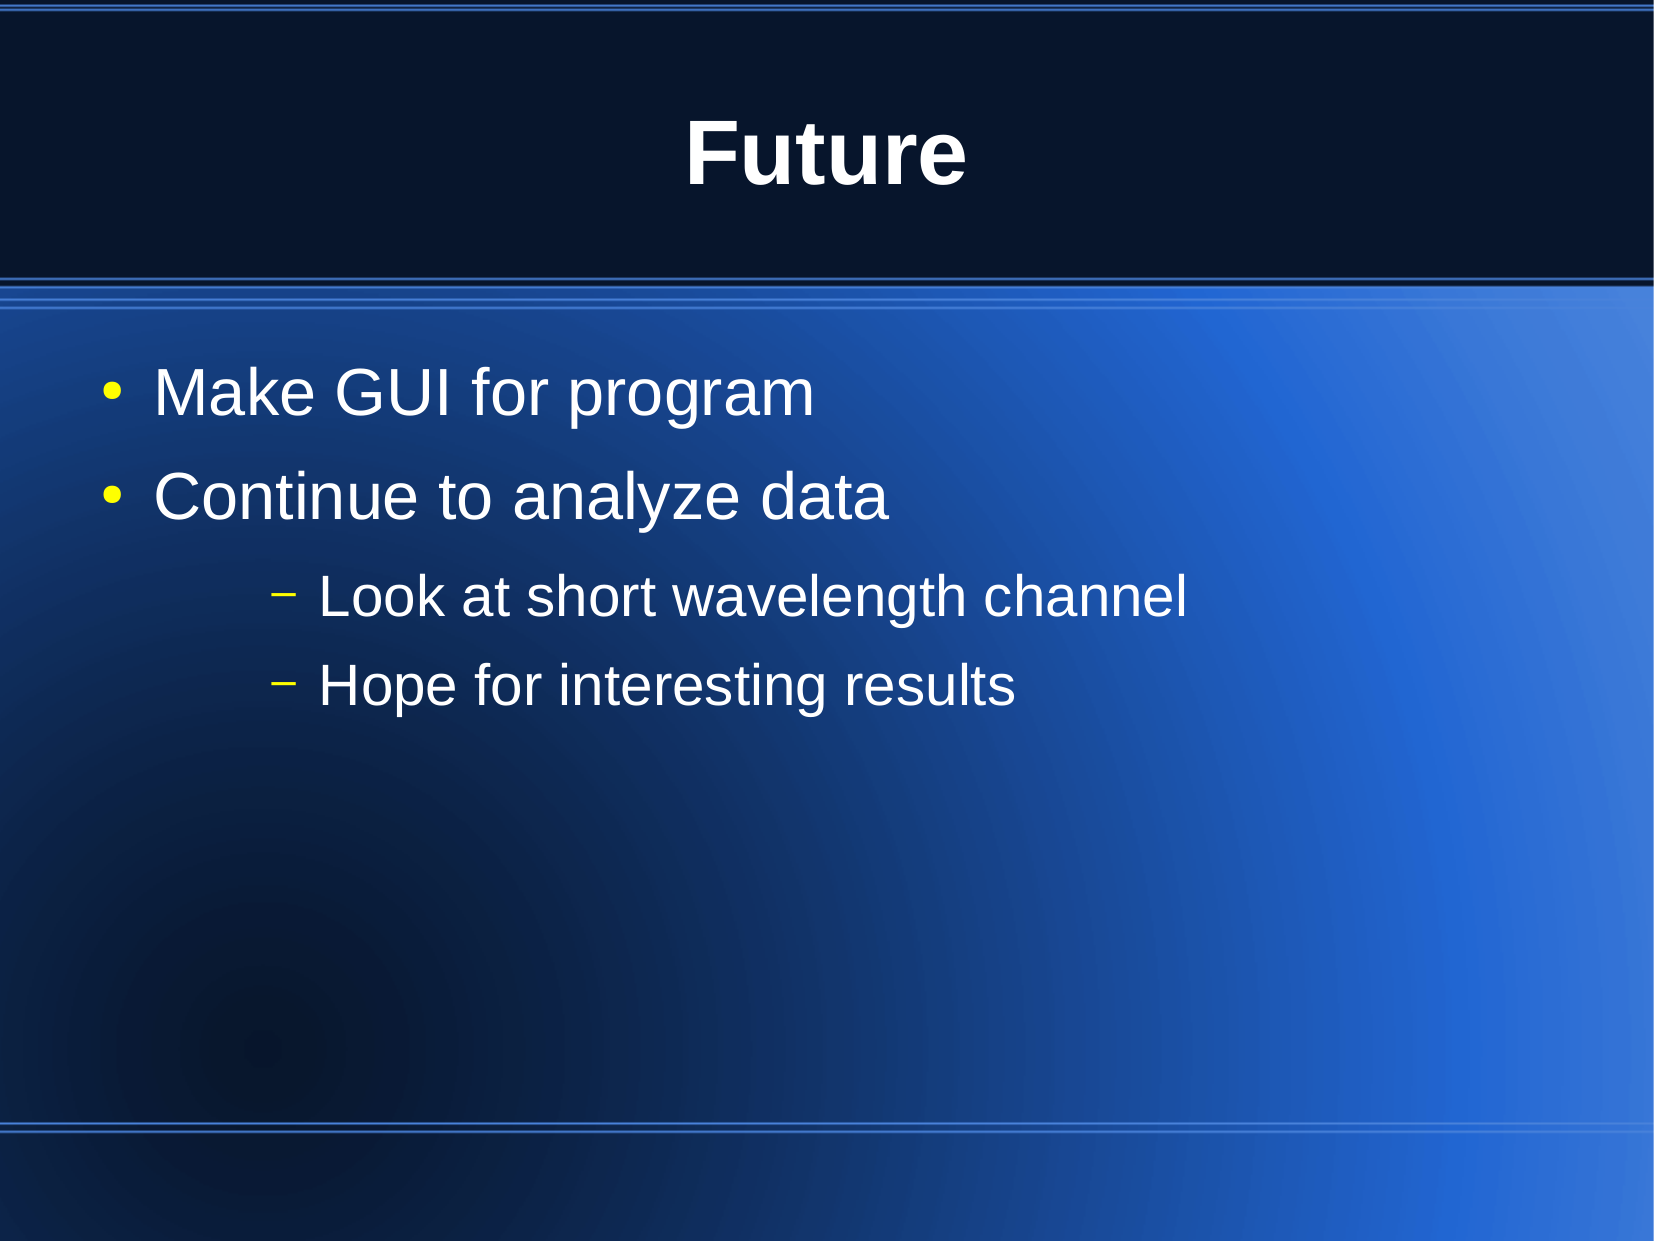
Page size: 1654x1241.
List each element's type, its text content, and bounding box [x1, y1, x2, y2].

picture [0, 0, 1654, 1241]
list Make GUI for program Continue to analyze data Look at short wavelength channel Hope for interesting results [82, 355, 1571, 1043]
title Future [82, 49, 1571, 257]
